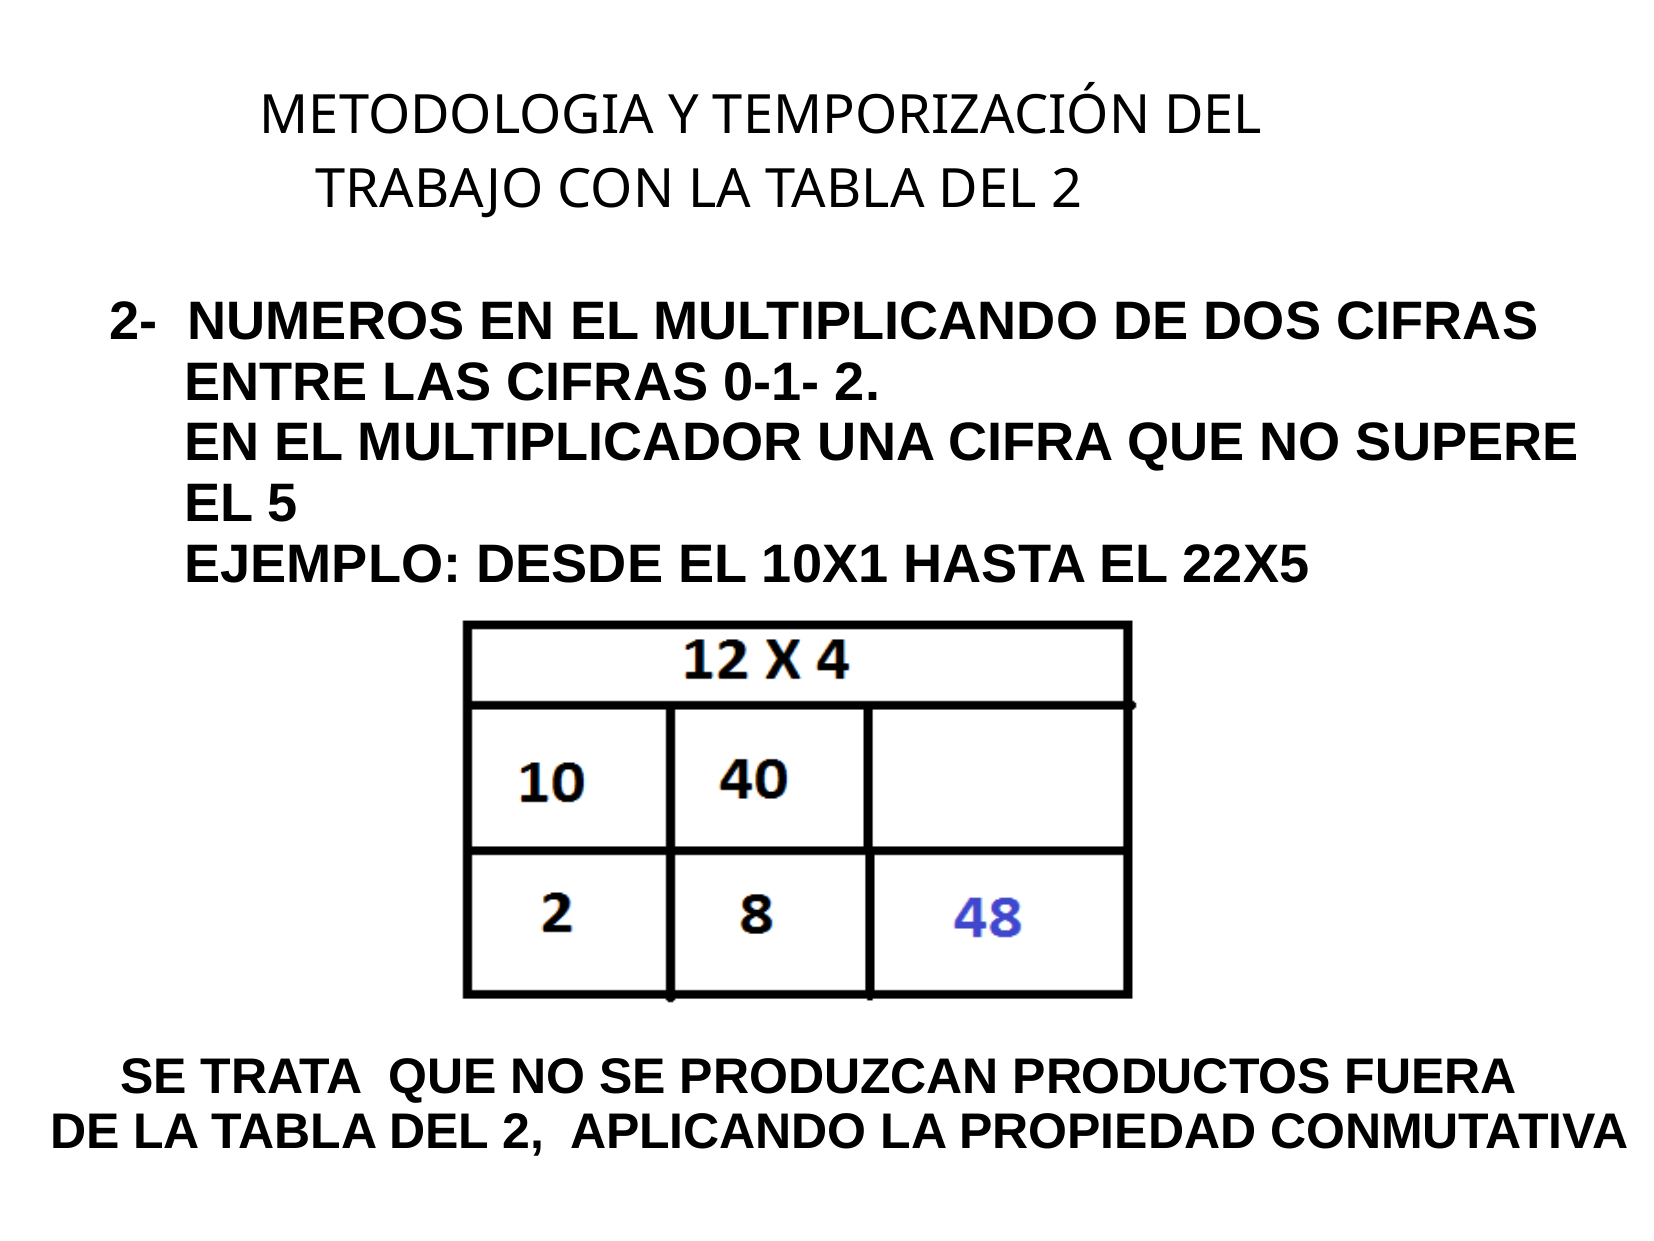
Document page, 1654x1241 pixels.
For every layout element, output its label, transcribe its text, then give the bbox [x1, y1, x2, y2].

picture [456, 609, 1142, 1011]
text_box SE TRATA QUE NO SE PRODUZCAN PRODUCTOS FUERA DE LA TABLA DEL 2, APLICANDO LA PROPIEDAD CONMUTATIVA [35, 1040, 1644, 1170]
text_box 2- NUMEROS EN EL MULTIPLICANDO DE DOS CIFRAS ENTRE LAS CIFRAS 0-1- 2. EN EL MULTIPLICADOR UNA CIFRA QUE NO SUPERE EL 5 EJEMPLO: DESDE EL 10X1 HASTA EL 22X5 [94, 283, 1601, 609]
text_box METODOLOGIA Y TEMPORIZACIÓN DEL TRABAJO CON LA TABLA DEL 2 [244, 67, 1334, 229]
